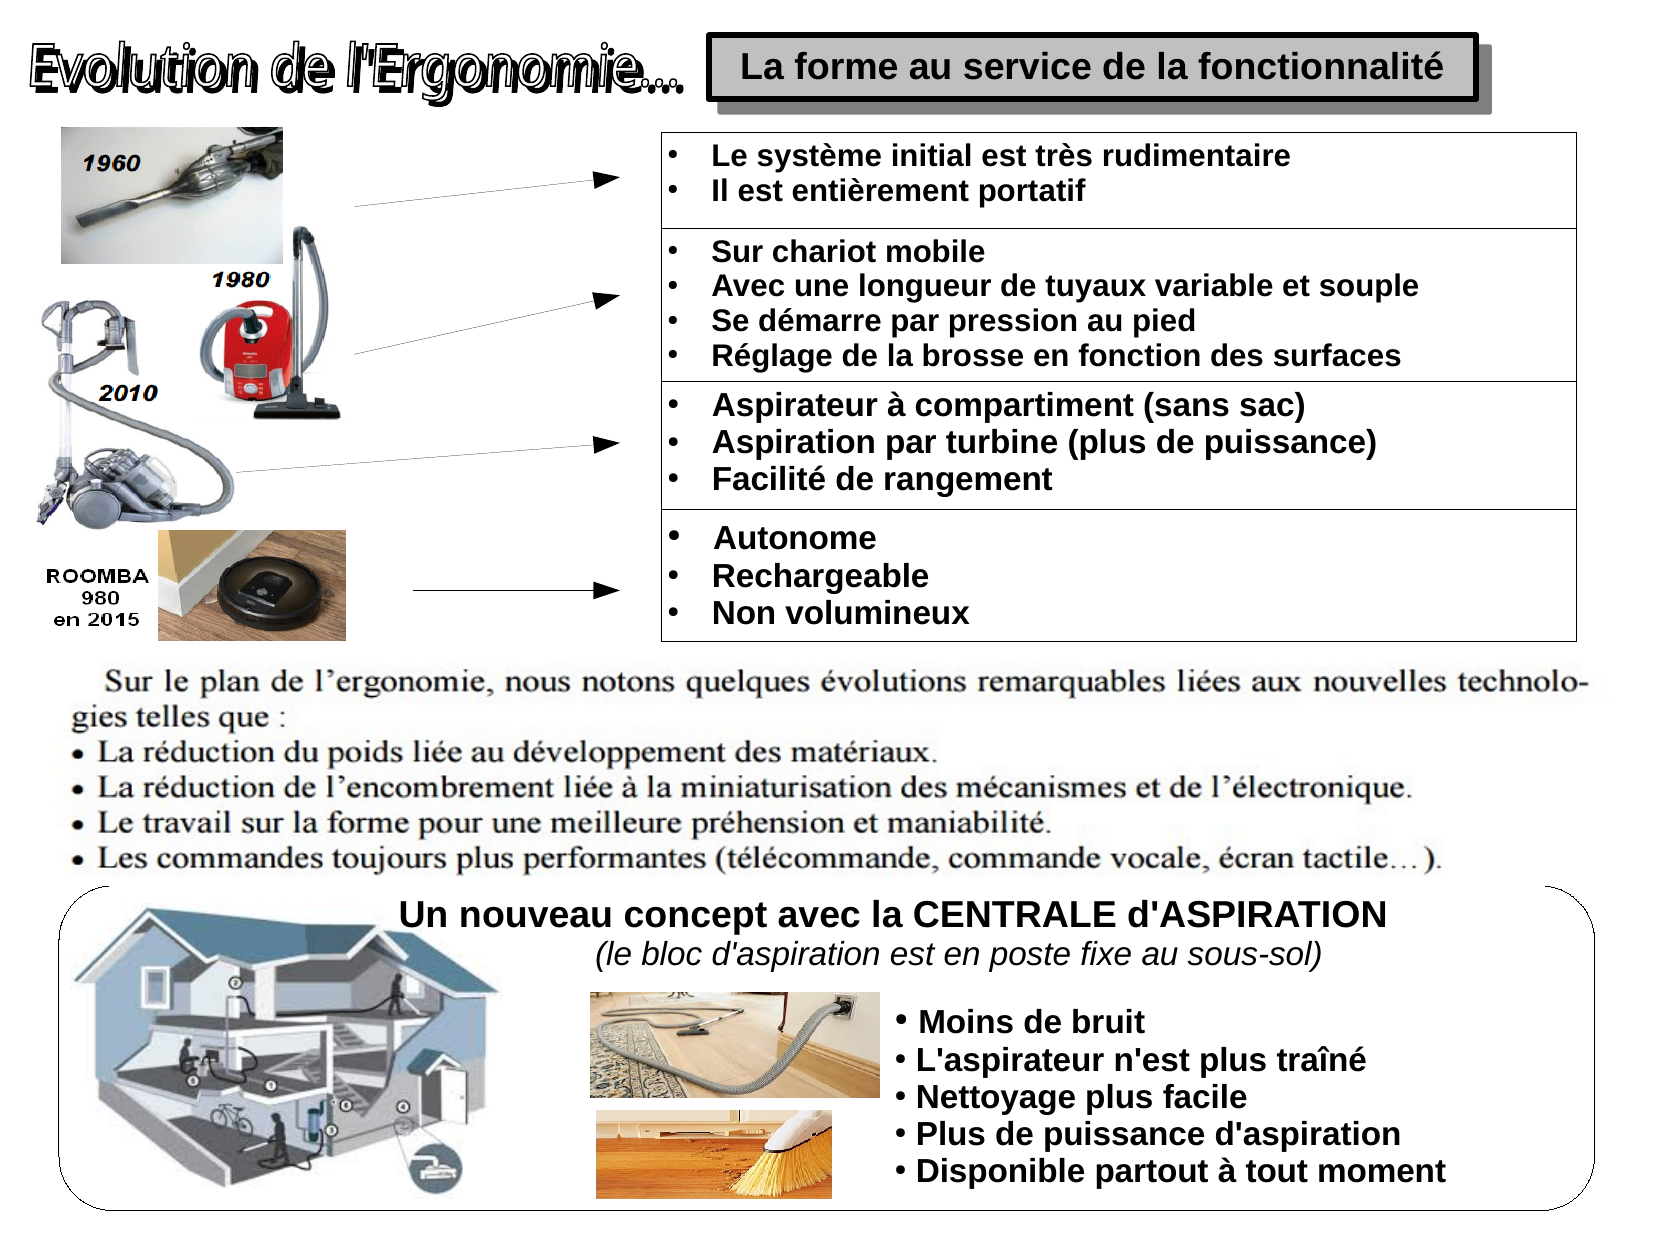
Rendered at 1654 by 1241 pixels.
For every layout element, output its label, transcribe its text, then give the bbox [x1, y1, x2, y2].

picture [70, 903, 502, 1199]
text_box Moins de bruit L'aspirateur n'est plus traîné Nettoyage plus facile Plus de puissance d'aspiration Disponible partout à tout moment [879, 992, 1536, 1204]
text_box Un nouveau concept avec la CENTRALE d'ASPIRATION (le bloc d'aspiration est en poste fixe au sous-sol) [383, 886, 1536, 981]
text_box Evolution de l'Ergonomie... [550, 53, 593, 87]
text_box Evolution de l'Ergonomie... [84, 53, 111, 87]
picture [596, 1110, 832, 1199]
text_box Evolution de l'Ergonomie... [271, 41, 299, 87]
text_box Evolution de l'Ergonomie... [160, 47, 178, 87]
text_box Evolution de l'Ergonomie... [56, 54, 83, 87]
table_cell Aspirateur à compartiment (sans sac) Aspiration par turbine (plus de puissance) Facilité de rangement [662, 382, 1576, 509]
text_box Evolution de l'Ergonomie... [226, 53, 252, 87]
picture [51, 661, 1624, 886]
text_box Evolution de l'Ergonomie... [454, 53, 481, 87]
text_box La forme au service de la fonctionnalité [708, 35, 1477, 100]
text_box Evolution de l'Ergonomie... [612, 53, 637, 87]
text_box Evolution de l'Ergonomie... [518, 53, 545, 87]
text_box Evolution de l'Ergonomie... [401, 53, 421, 87]
text_box Evolution de l'Ergonomie... [30, 43, 54, 87]
picture [590, 992, 879, 1098]
text_box Evolution de l'Ergonomie... [194, 53, 221, 87]
table_cell Autonome Rechargeable Non volumineux [662, 510, 1576, 641]
text_box Evolution de l'Ergonomie... [130, 54, 156, 87]
text_box Evolution de l'Ergonomie... [422, 53, 449, 101]
table_header Le système initial est très rudimentaire Il est entièrement portatif [662, 133, 1576, 228]
text_box Evolution de l'Ergonomie... [373, 43, 398, 87]
table_cell Sur chariot mobile Avec une longueur de tuyaux variable et souple Se démarre par pression au pied Réglage de la brosse en fonction des surfaces [662, 229, 1576, 381]
text_box Evolution de l'Ergonomie... [486, 53, 512, 87]
text_box Evolution de l'Ergonomie... [303, 53, 329, 87]
picture [29, 117, 355, 650]
